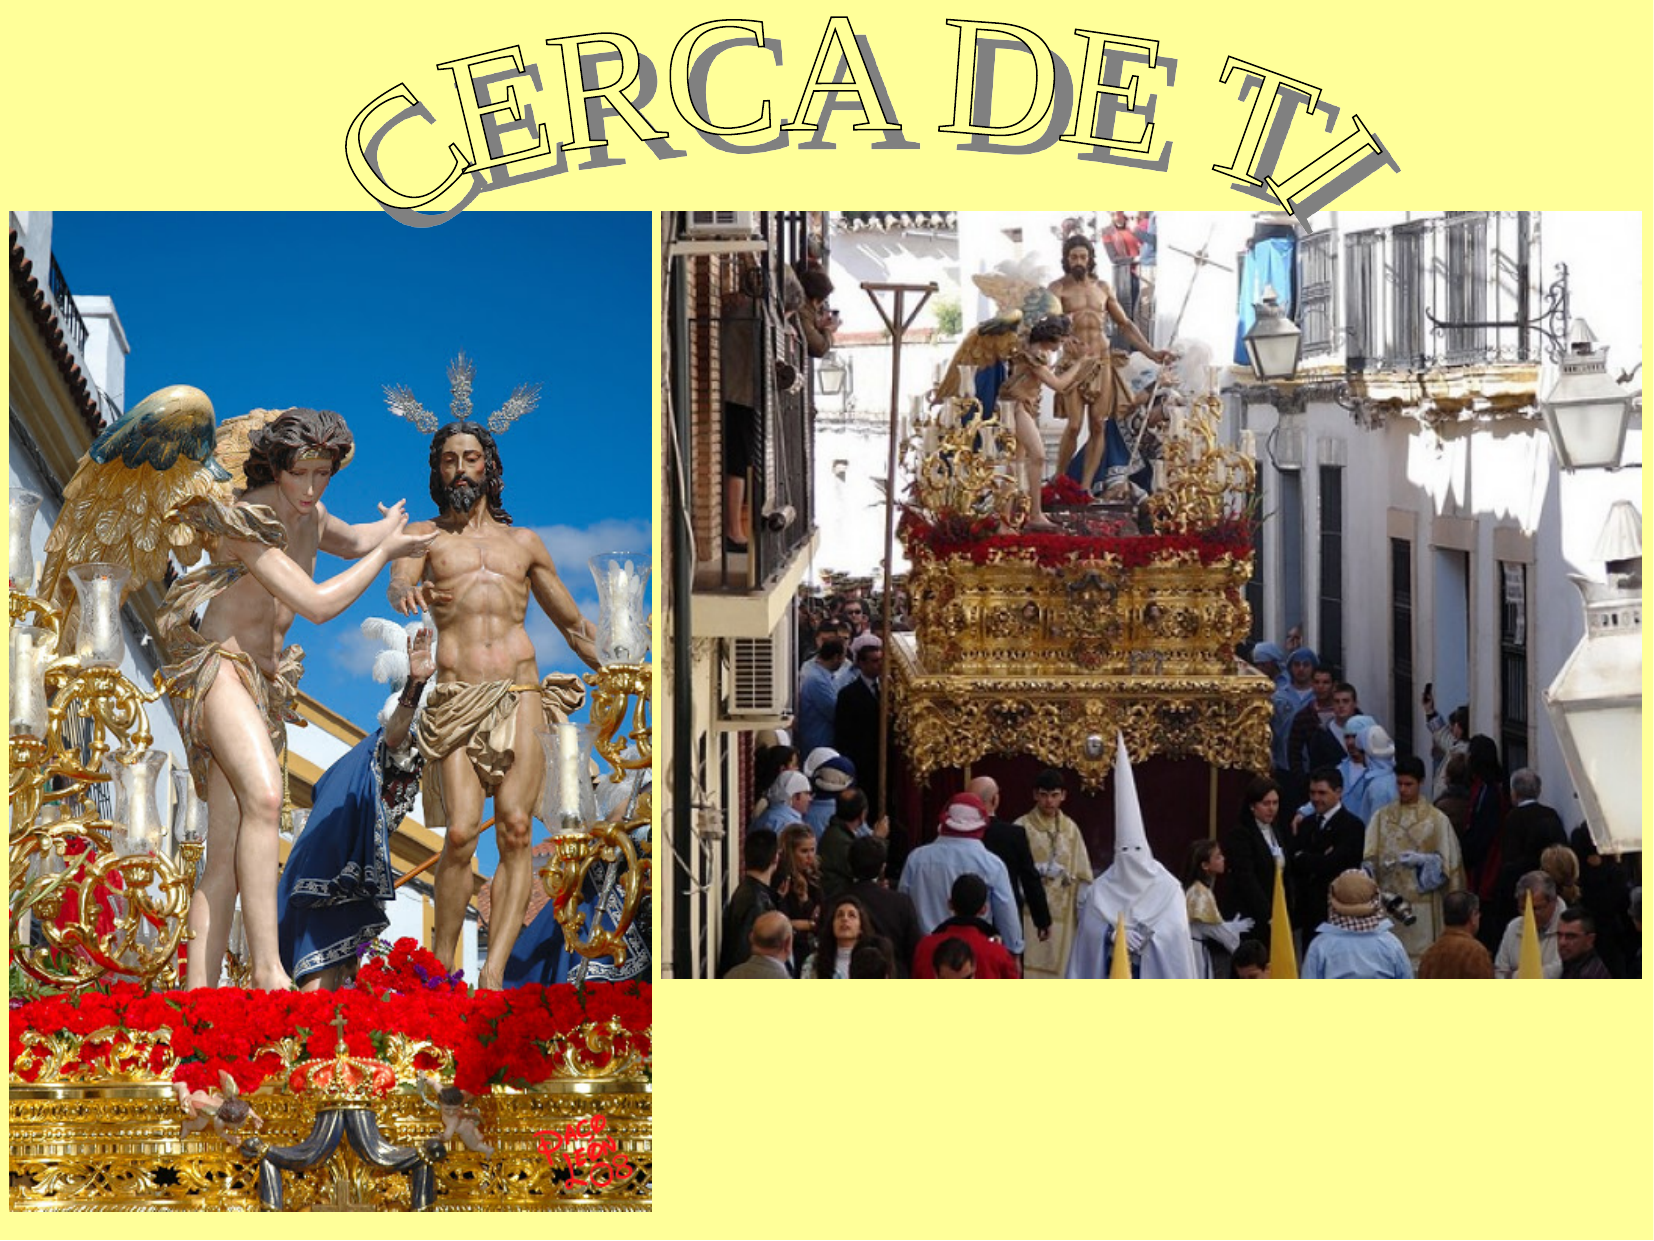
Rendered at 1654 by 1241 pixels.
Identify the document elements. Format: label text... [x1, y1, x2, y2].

text_box CERCA DE TI [670, 19, 771, 135]
text_box CERCA DE TI [345, 45, 551, 209]
text_box CERCA DE TI [1212, 56, 1322, 187]
text_box CERCA DE TI [546, 33, 669, 151]
text_box CERCA DE TI [780, 17, 902, 131]
text_box CERCA DE TI [1059, 29, 1159, 153]
text_box CERCA DE TI [938, 19, 1055, 136]
picture [9, 211, 652, 1212]
picture [661, 211, 1642, 979]
text_box CERCA DE TI [1264, 114, 1382, 216]
